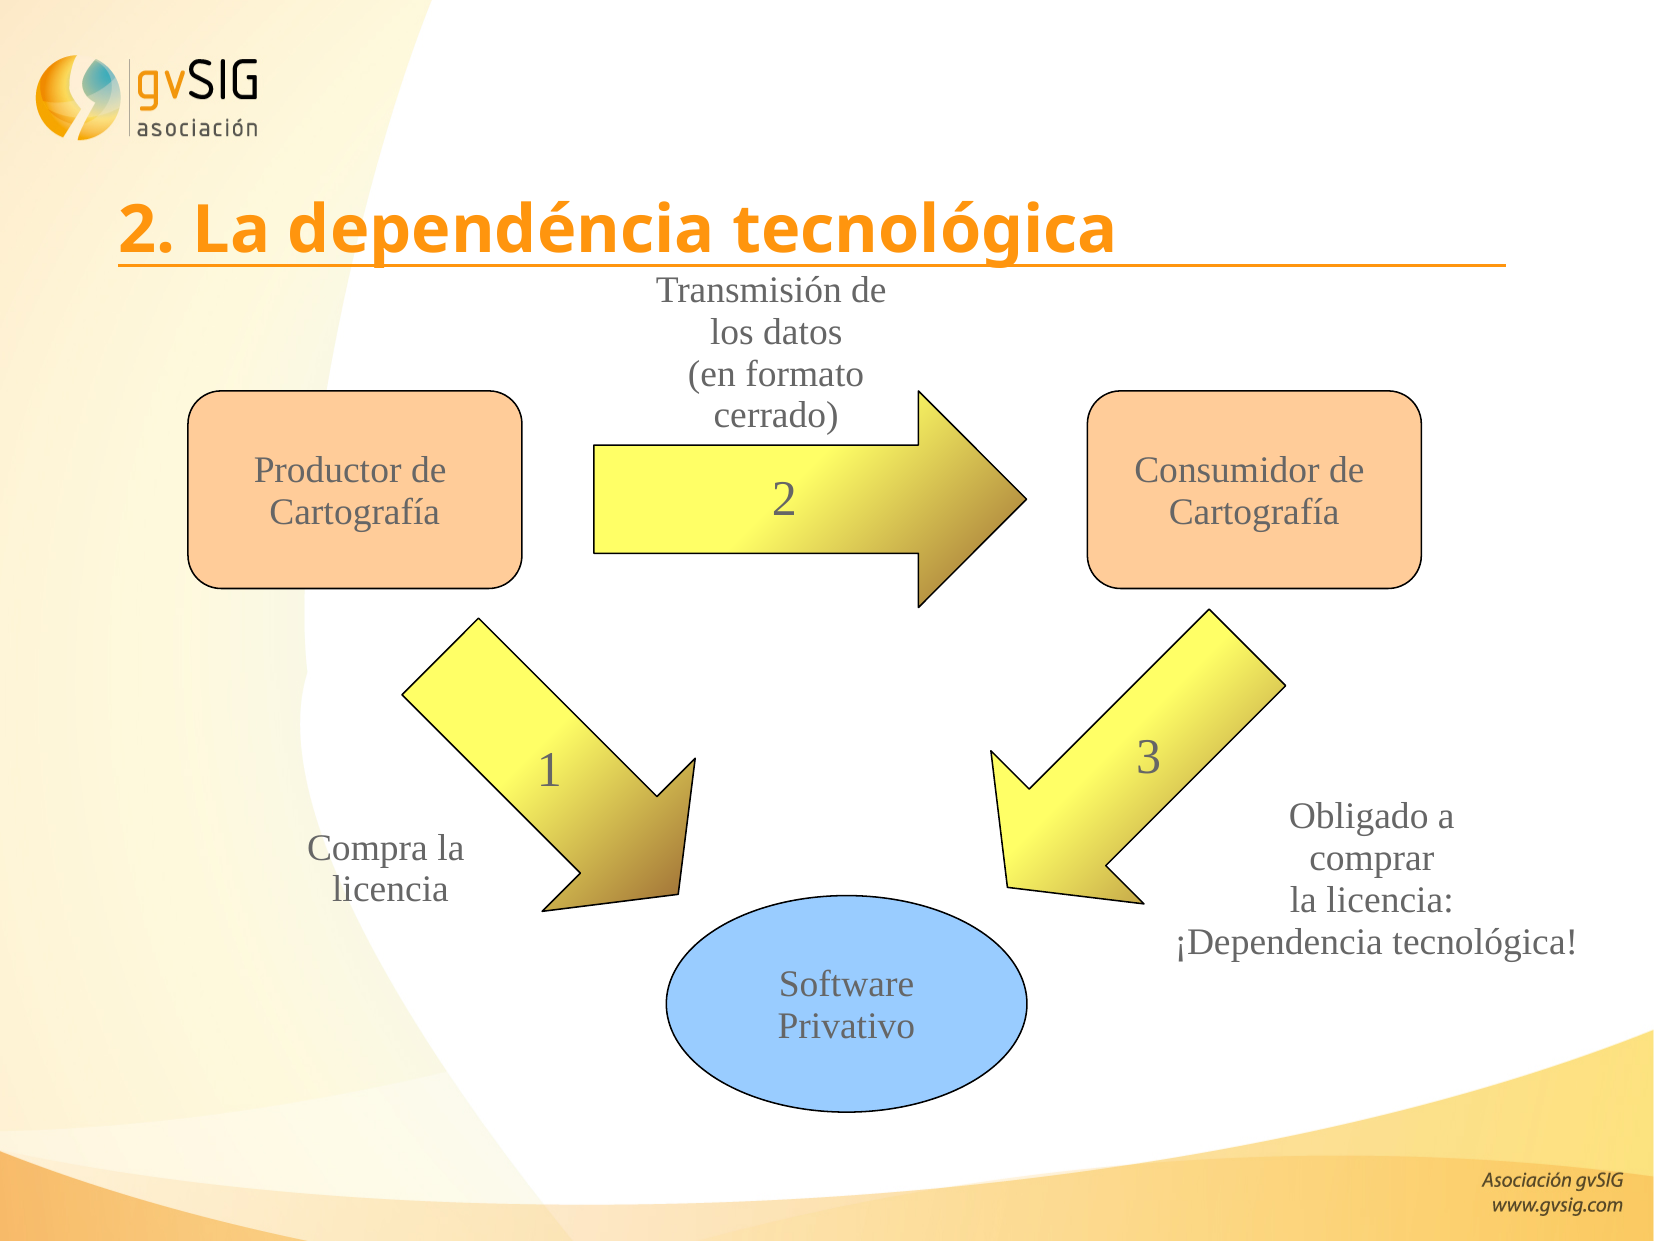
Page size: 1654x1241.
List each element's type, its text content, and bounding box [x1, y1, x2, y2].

text_box Compra la licencia [255, 816, 517, 944]
picture [0, 0, 1654, 1241]
text_box Transmisión de los datos (en formato cerrado) [591, 259, 962, 484]
text_box [990, 609, 1286, 904]
text_box Consumidor de Cartografía [1087, 390, 1422, 589]
text_box 3 [1121, 717, 1177, 785]
title 2. La dependéncia tecnológica [118, 267, 591, 276]
text_box Software Privativo [666, 895, 1027, 1113]
text_box 1 [522, 731, 578, 798]
text_box [401, 618, 696, 912]
text_box Obligado a comprar la licencia: ¡Dependencia tecnológica! [1235, 785, 1519, 962]
text_box 2 [593, 434, 1027, 608]
text_box Productor de Cartografía [187, 390, 522, 589]
title 2. La dependéncia tecnológica [118, 177, 1607, 276]
